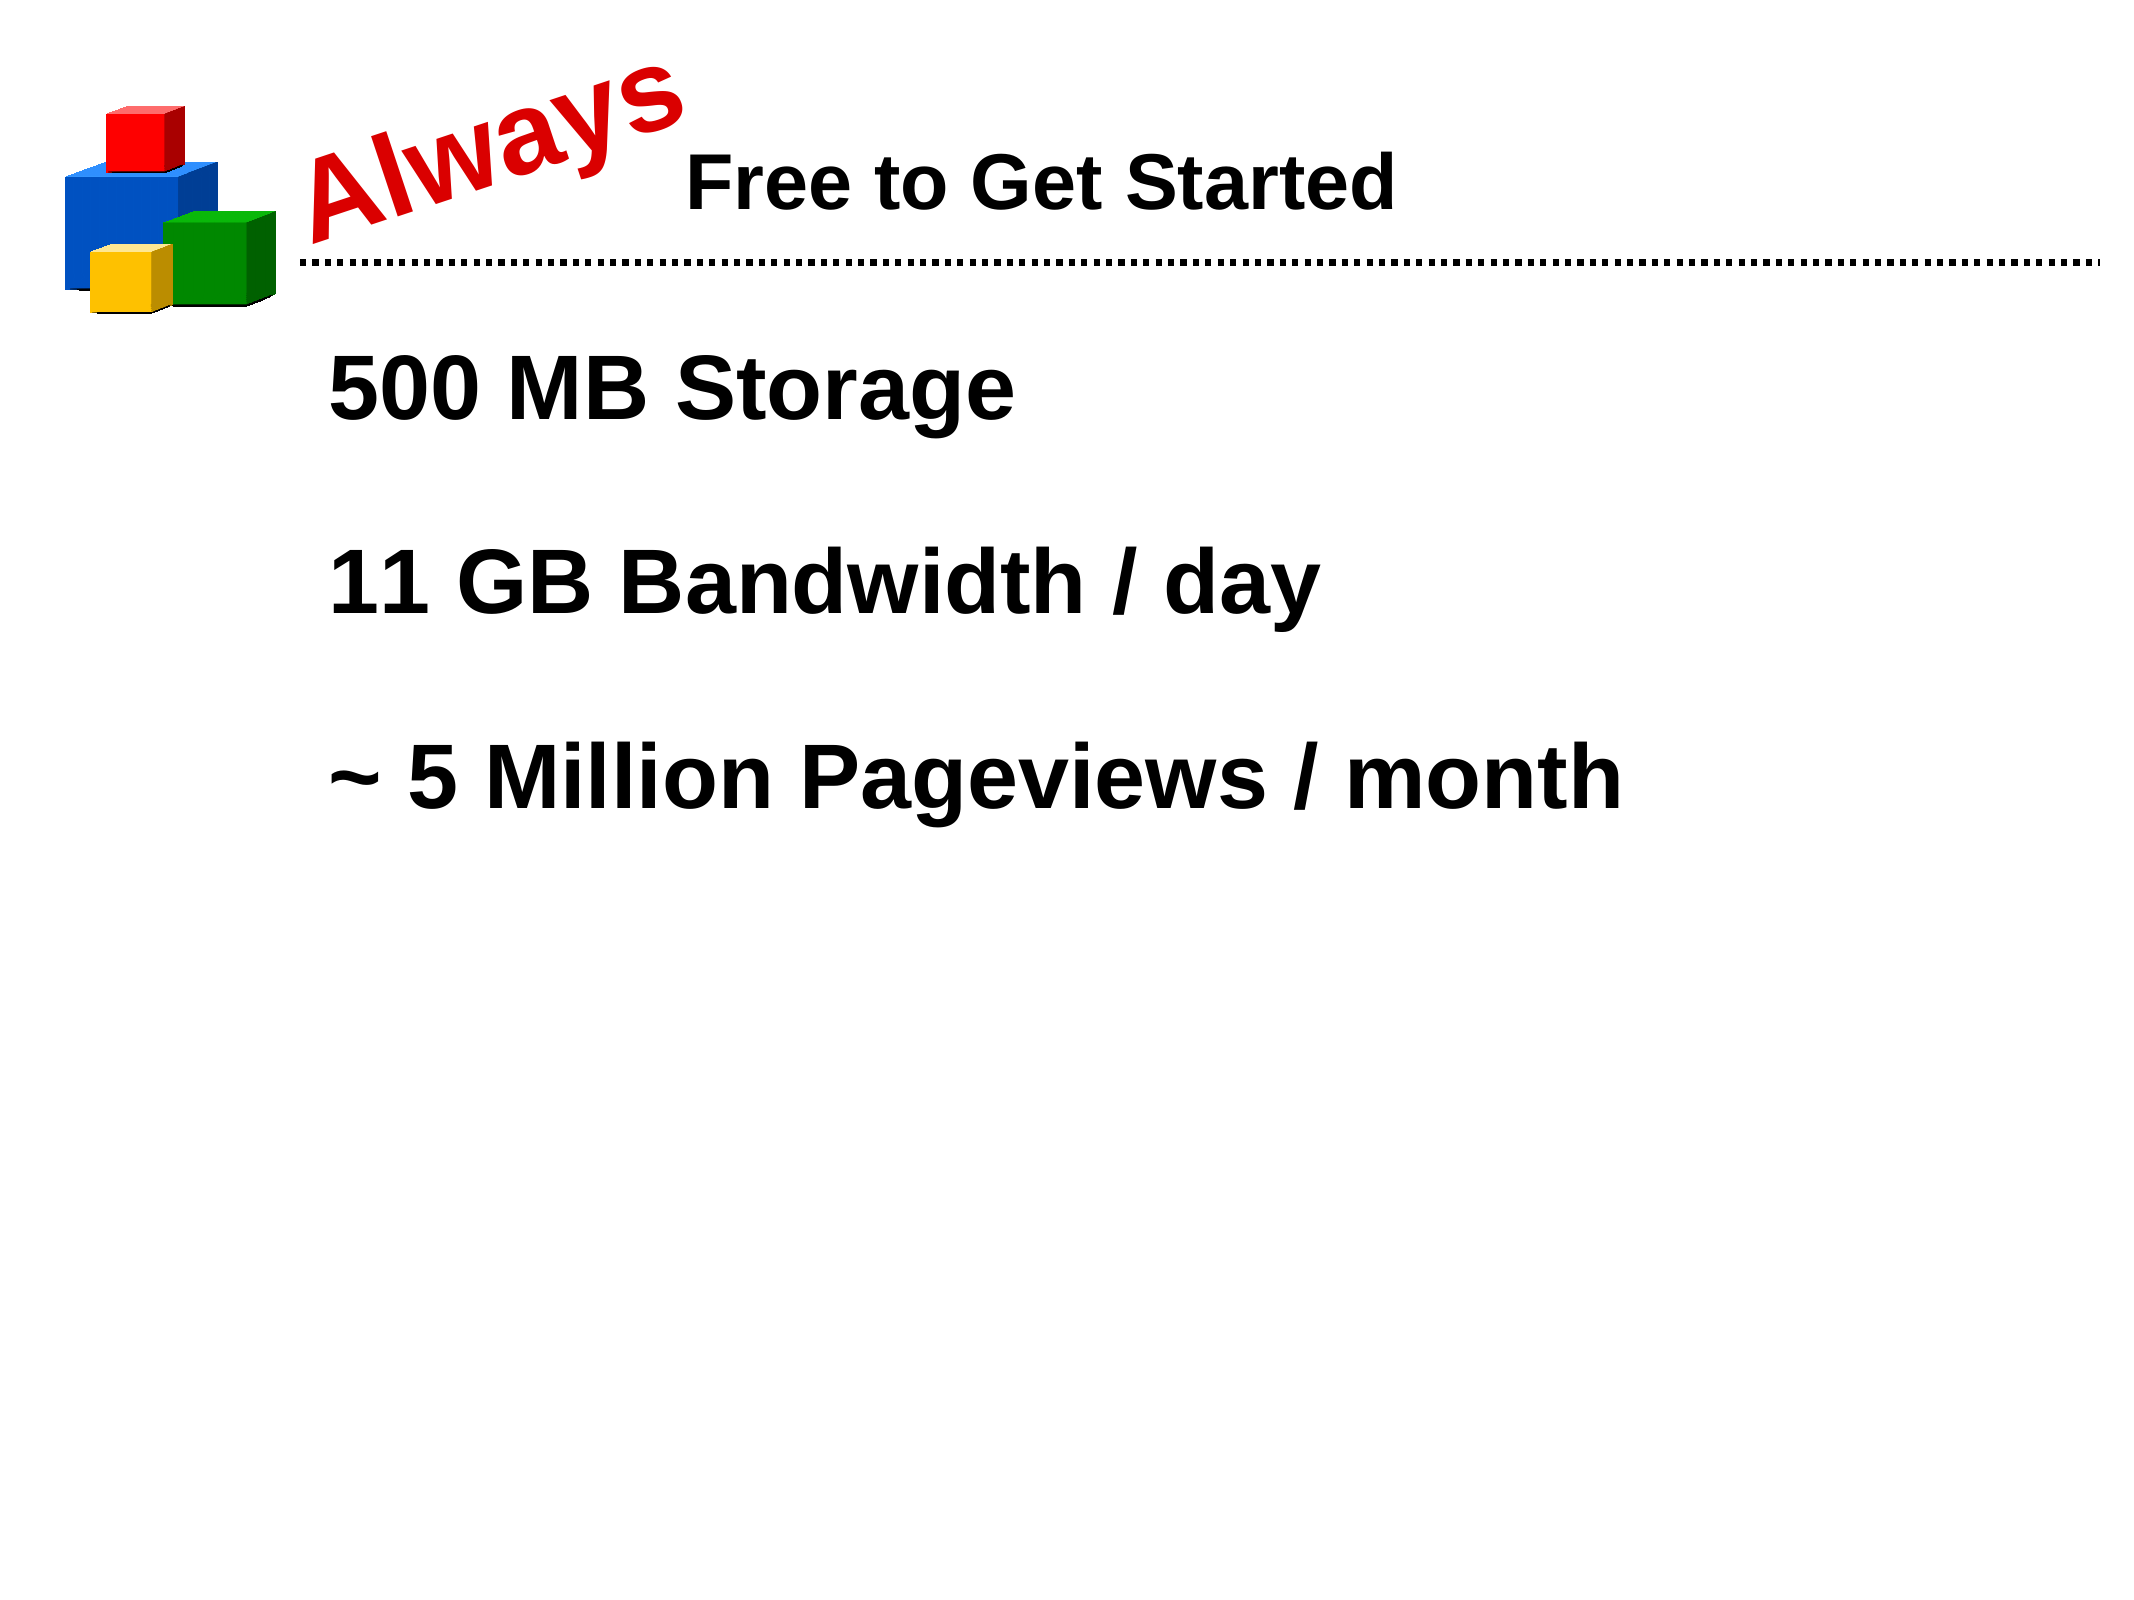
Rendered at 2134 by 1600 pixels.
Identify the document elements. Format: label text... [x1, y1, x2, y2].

text_box Free to Get Started [685, 142, 2134, 230]
text_box Always [279, 21, 711, 277]
text_box 500 MB Storage 11 GB Bandwidth / day ~ 5 Million Pageviews / month [328, 341, 1950, 940]
